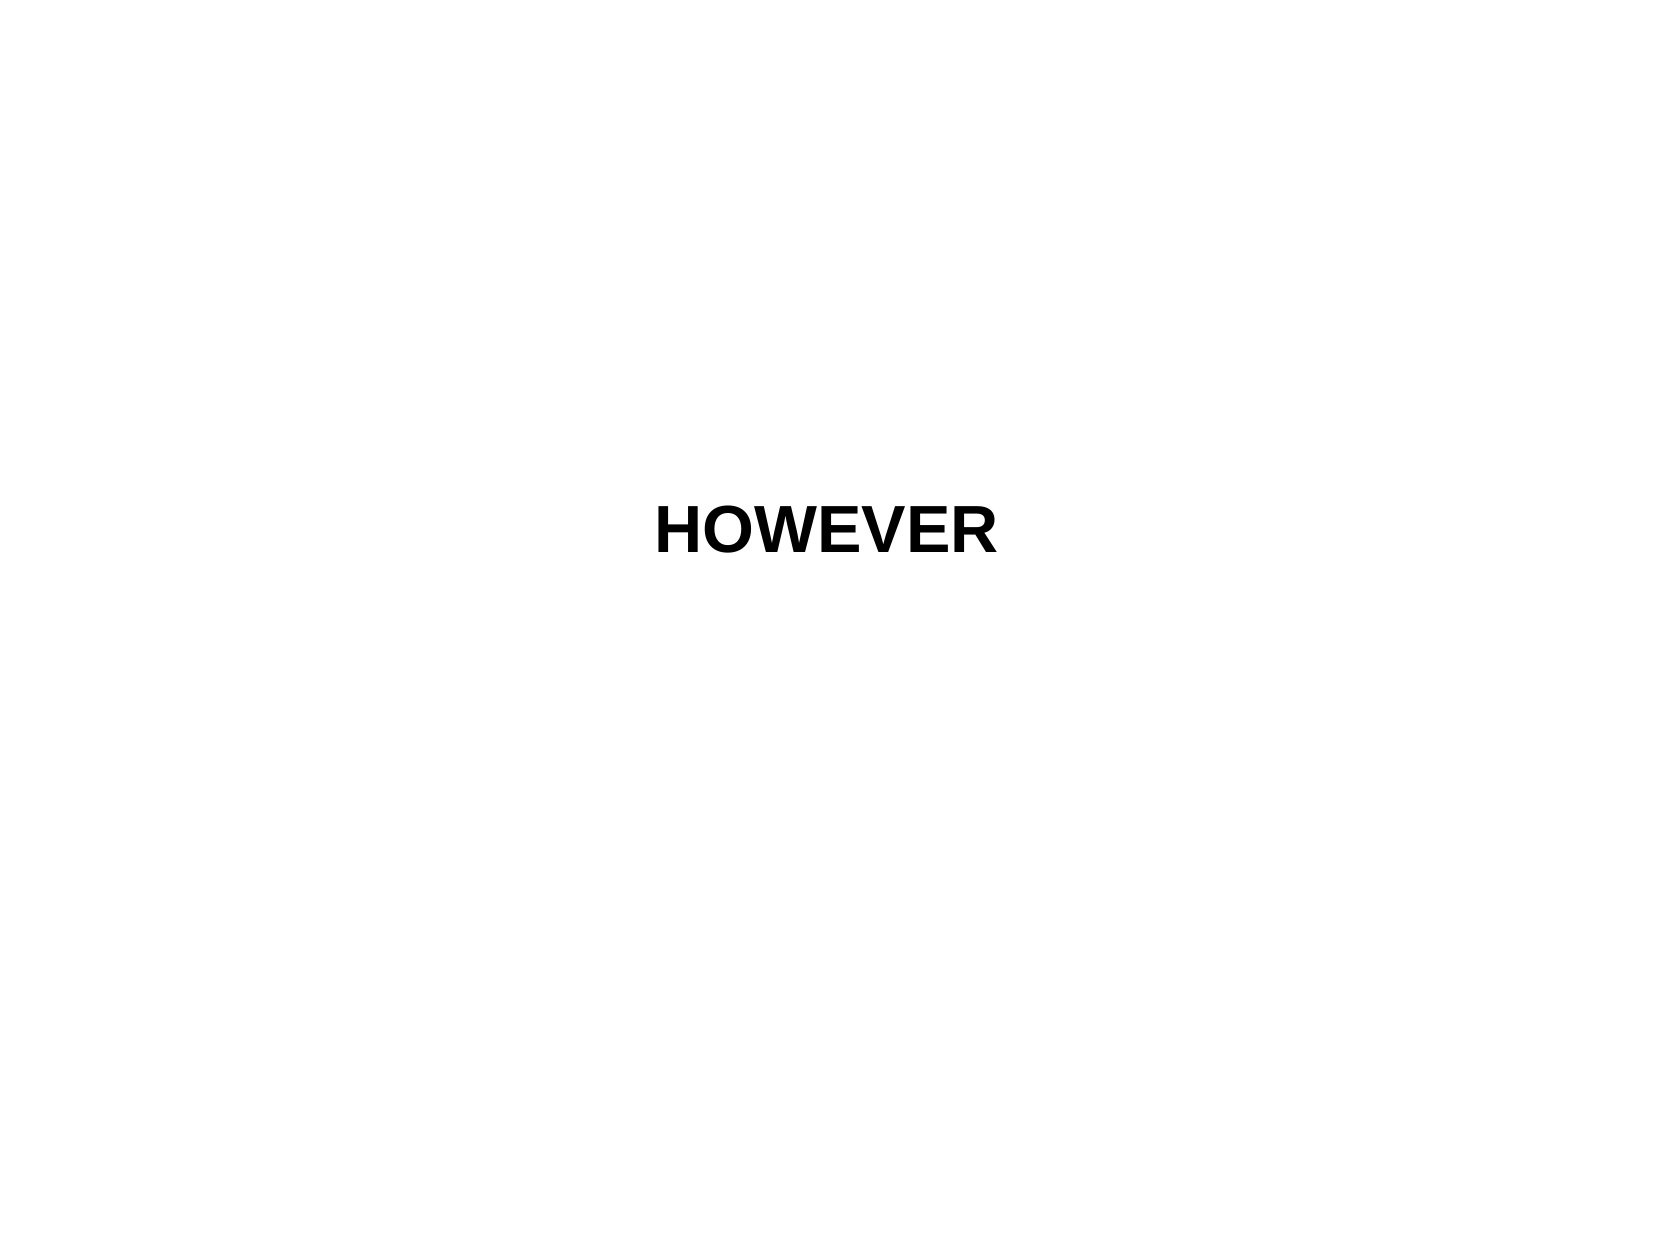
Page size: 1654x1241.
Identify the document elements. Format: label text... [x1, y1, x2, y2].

subtitle HOWEVER [82, 49, 1571, 1010]
